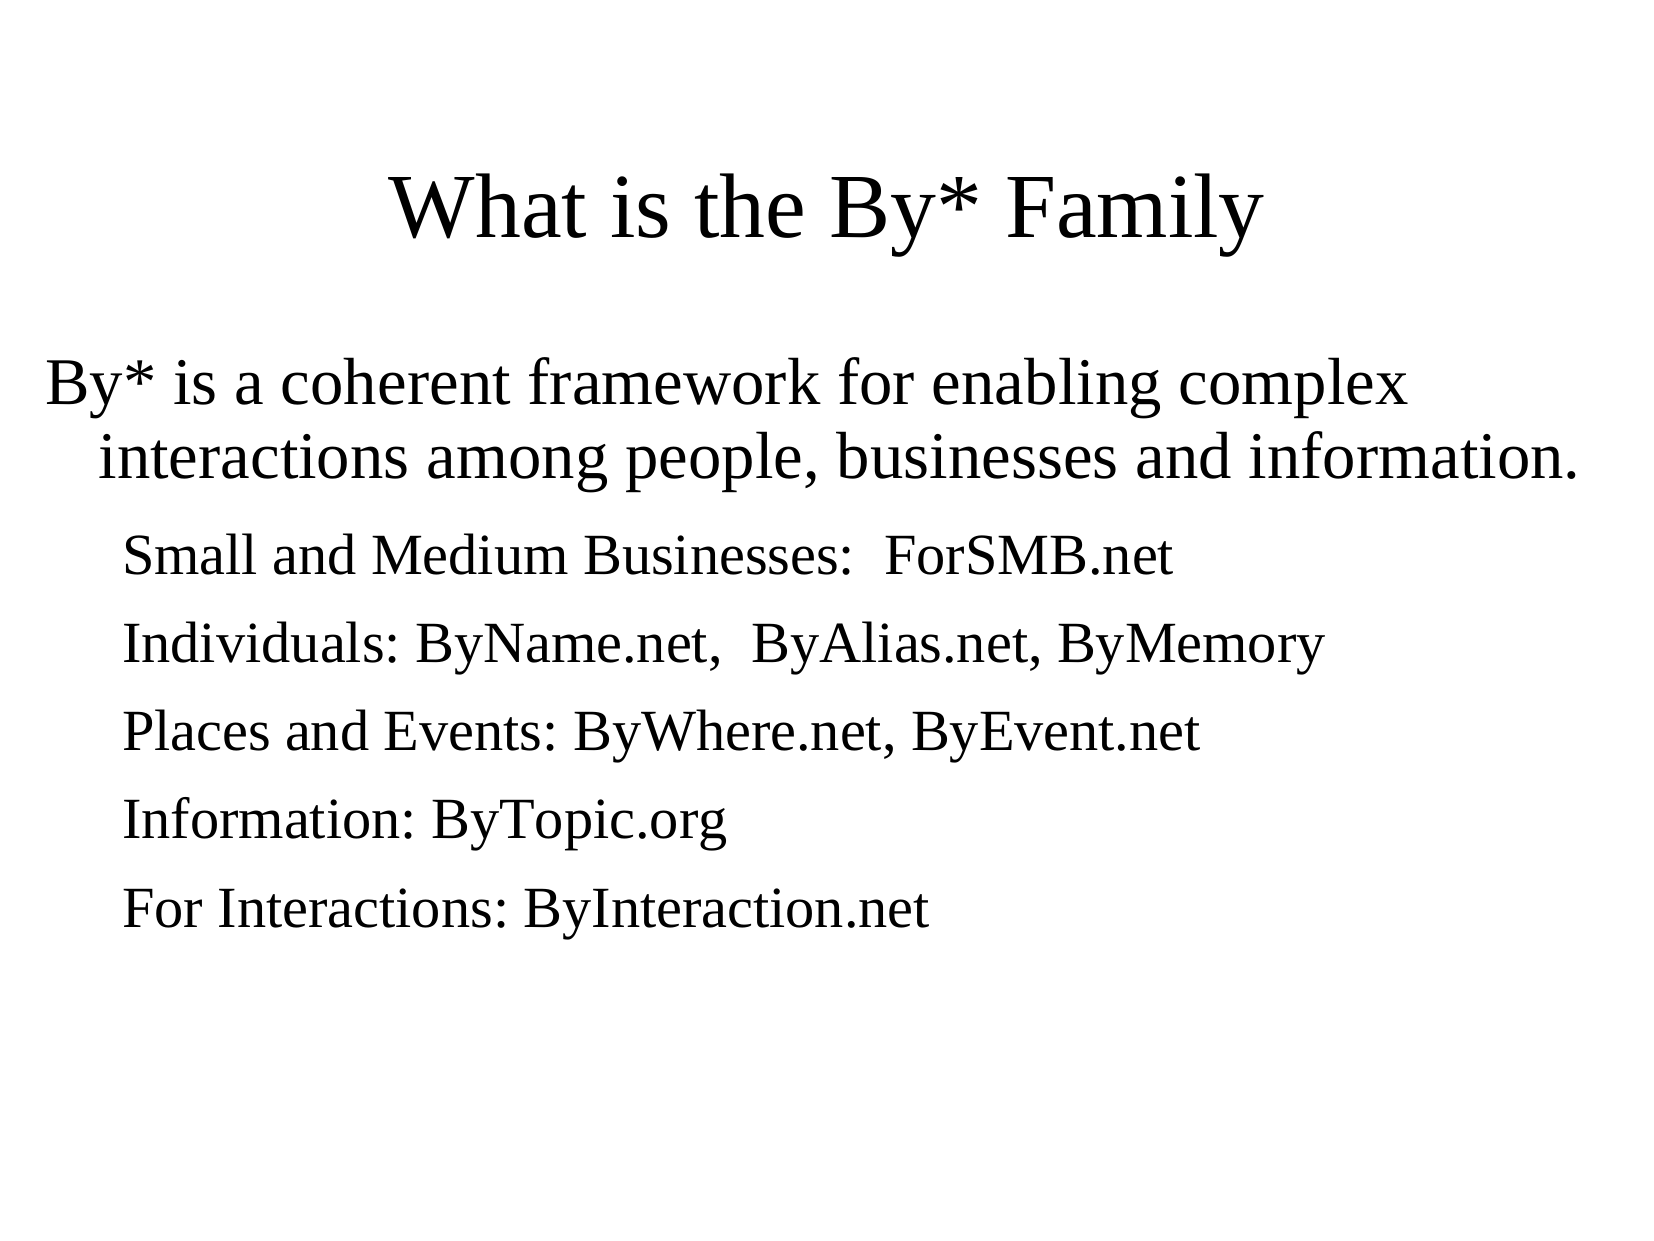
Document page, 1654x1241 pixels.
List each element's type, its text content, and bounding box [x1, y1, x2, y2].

title What is the By* Family [121, 102, 1534, 311]
list By* is a coherent framework for enabling complex interactions among people, businesses and information. Small and Medium Businesses: ForSMB.net Individuals: ByName.net, ByAlias.net, ByMemory Places and Events: ByWhere.net, ByEvent.net Information: ByTopic.org For Interactions: ByInteraction.net [27, 344, 1615, 1198]
